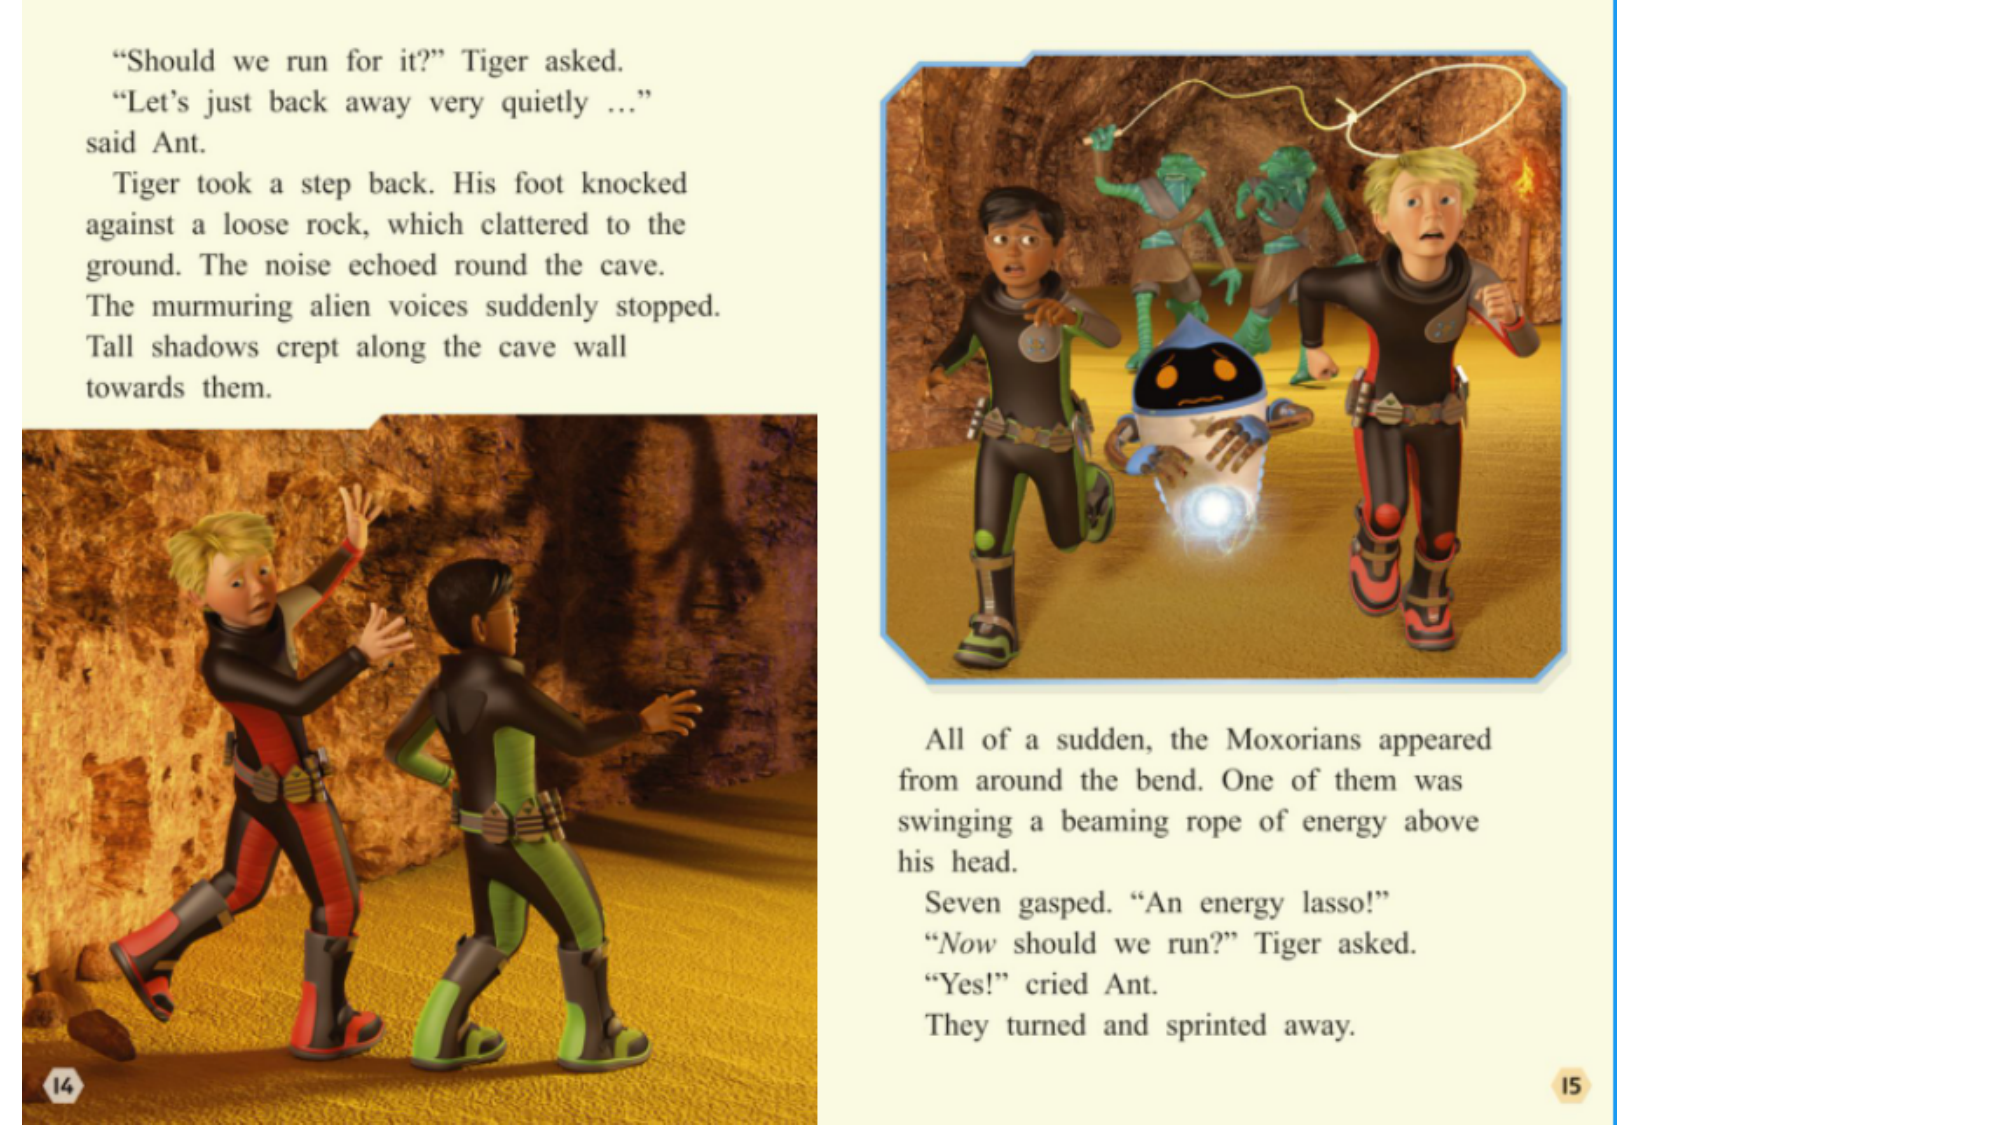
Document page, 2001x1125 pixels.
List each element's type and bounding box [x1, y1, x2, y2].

picture [22, 0, 1617, 1125]
